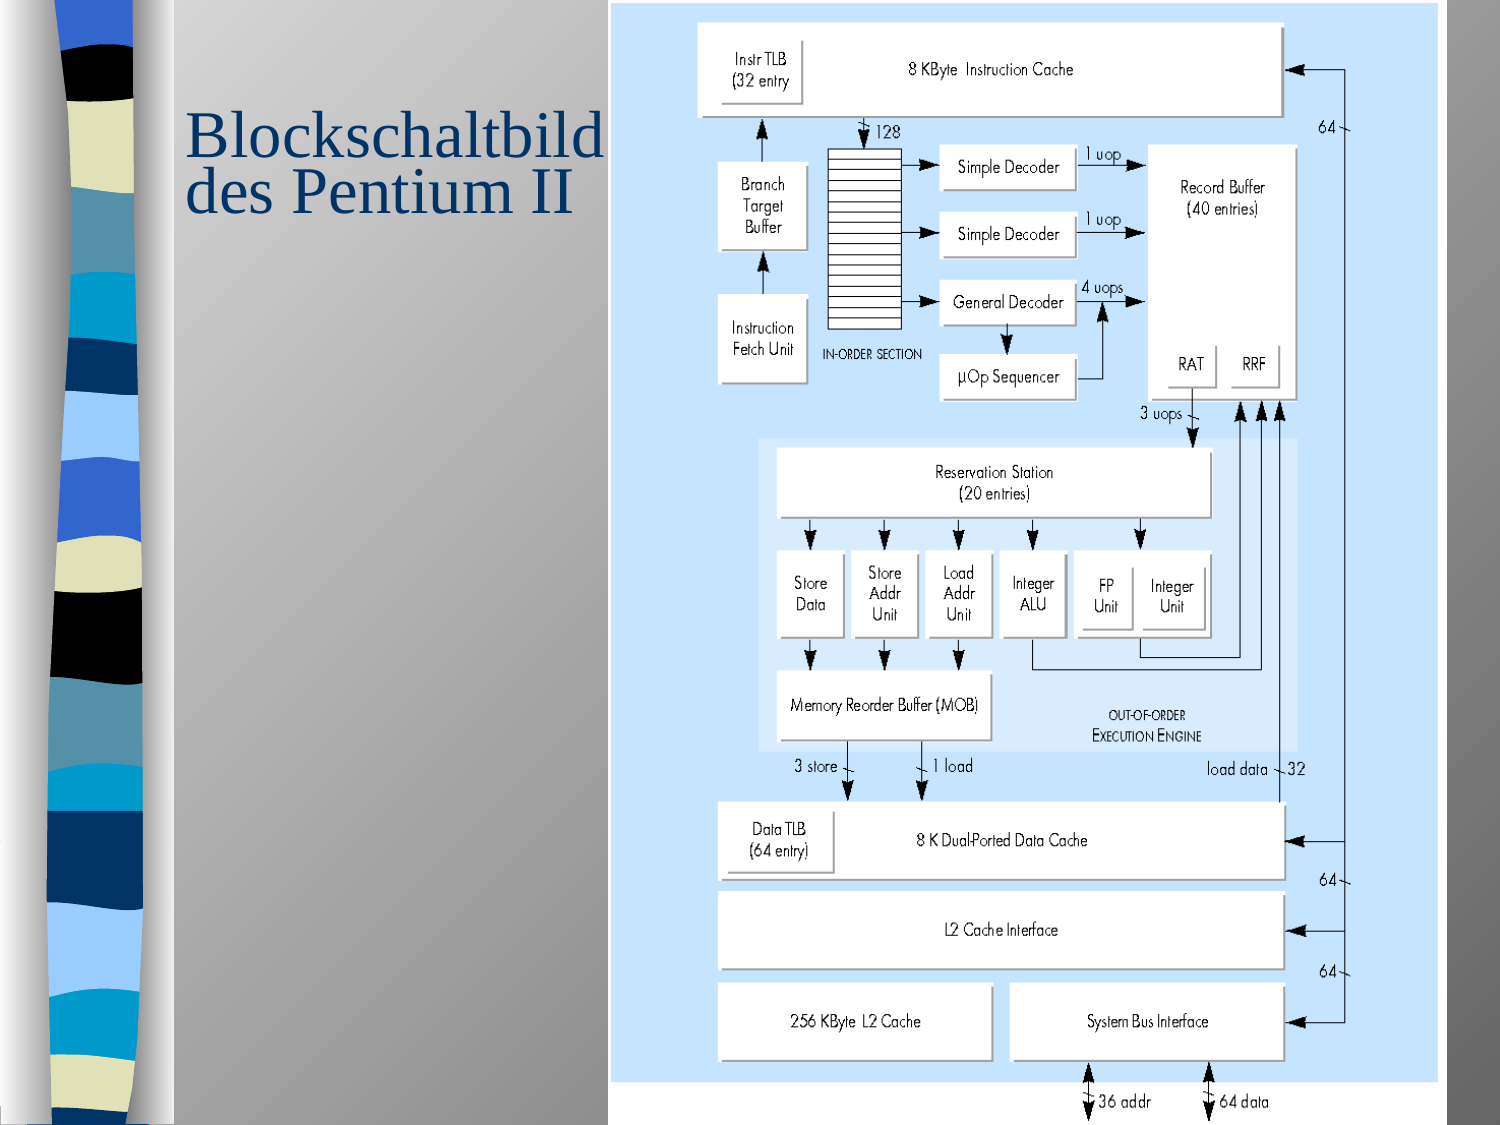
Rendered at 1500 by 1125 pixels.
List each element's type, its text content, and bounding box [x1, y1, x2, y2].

title Blockschaltbild des Pentium II [171, 0, 608, 338]
picture [608, 0, 1447, 1125]
